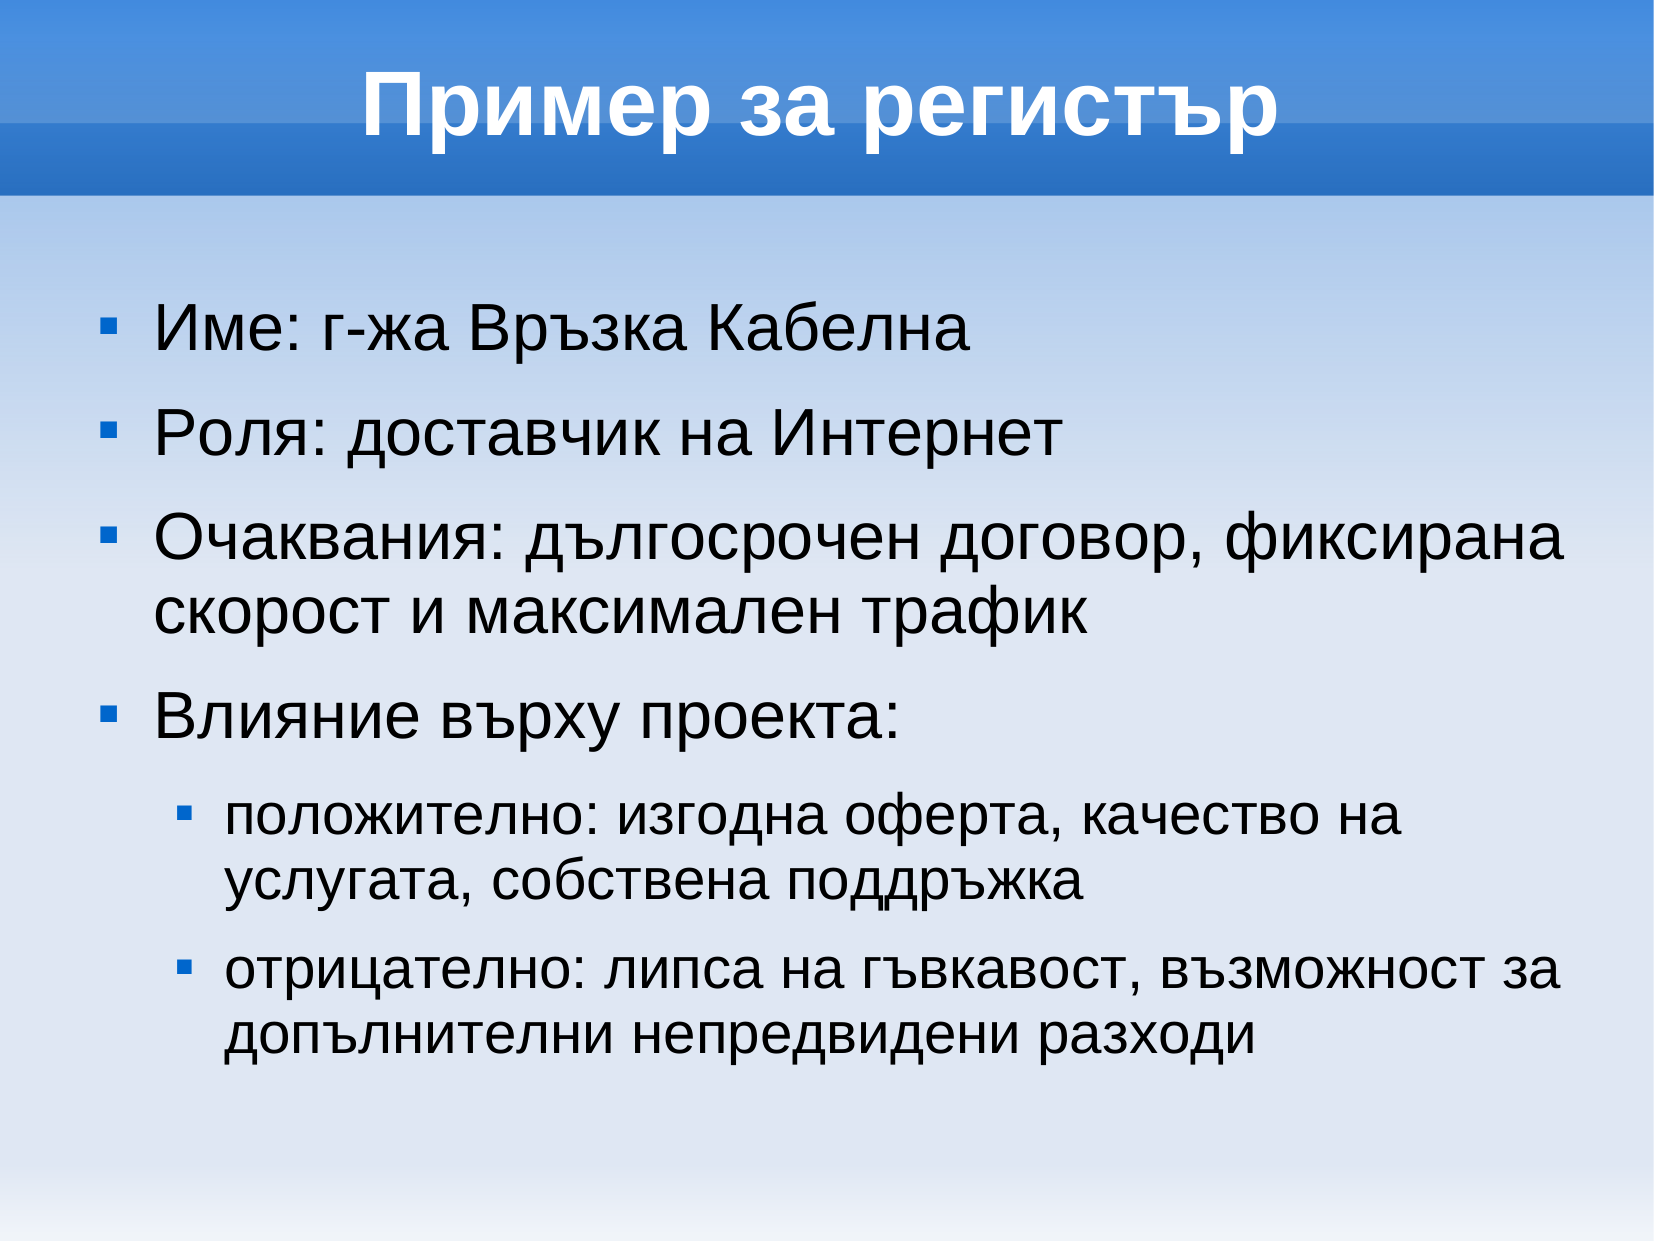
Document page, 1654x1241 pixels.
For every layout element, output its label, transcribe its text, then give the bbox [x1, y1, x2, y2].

title Пример за регистър [76, 7, 1565, 200]
picture [0, 0, 1654, 1241]
list Име: г-жа Връзка Кабелна Роля: доставчик на Интернет Очаквания: дългосрочен договор, фиксирана скорост и максимален трафик Влияние върху проекта: положително: изгодна оферта, качество на услугата, собствена поддръжка отрицателно: липса на гъвкавост, възможност за допълнителни непредвидени разходи [82, 290, 1571, 1094]
